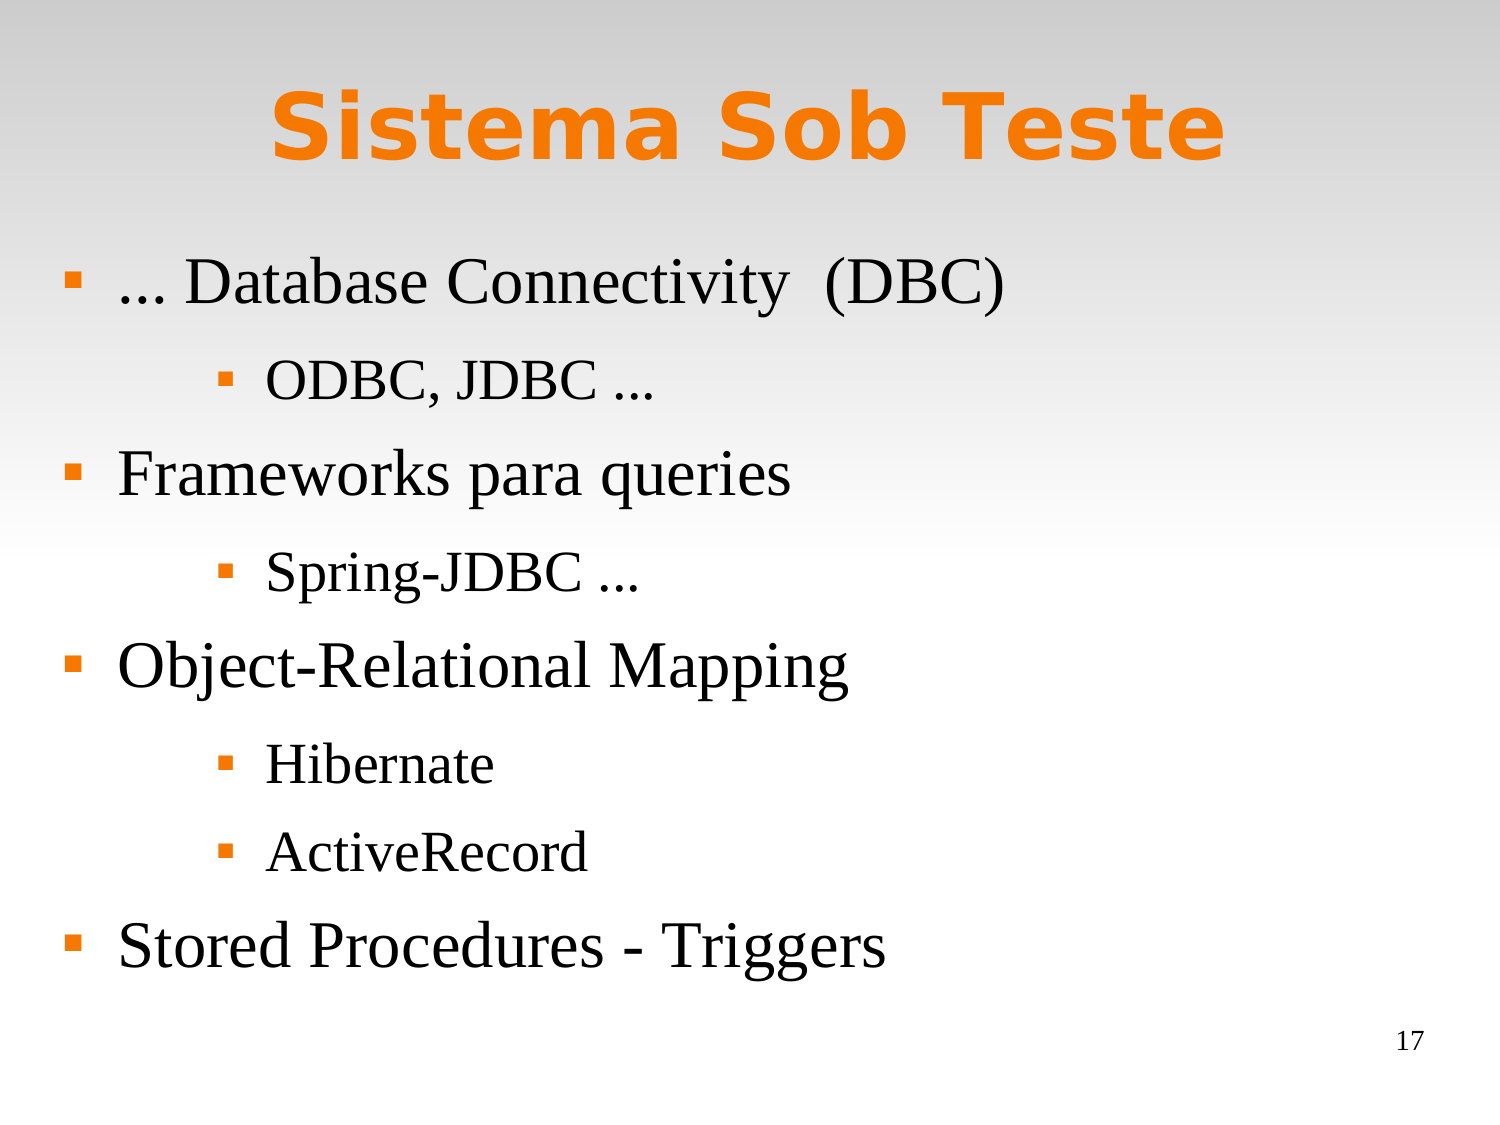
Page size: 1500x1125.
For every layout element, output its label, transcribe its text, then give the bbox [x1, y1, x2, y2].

list ... Database Connectivity (DBC)‏ ODBC, JDBC ... Frameworks para queries Spring-JDBC ... Object-Relational Mapping Hibernate ActiveRecord Stored Procedures - Triggers [29, 243, 1469, 1087]
title Sistema Sob Teste [29, 30, 1469, 225]
